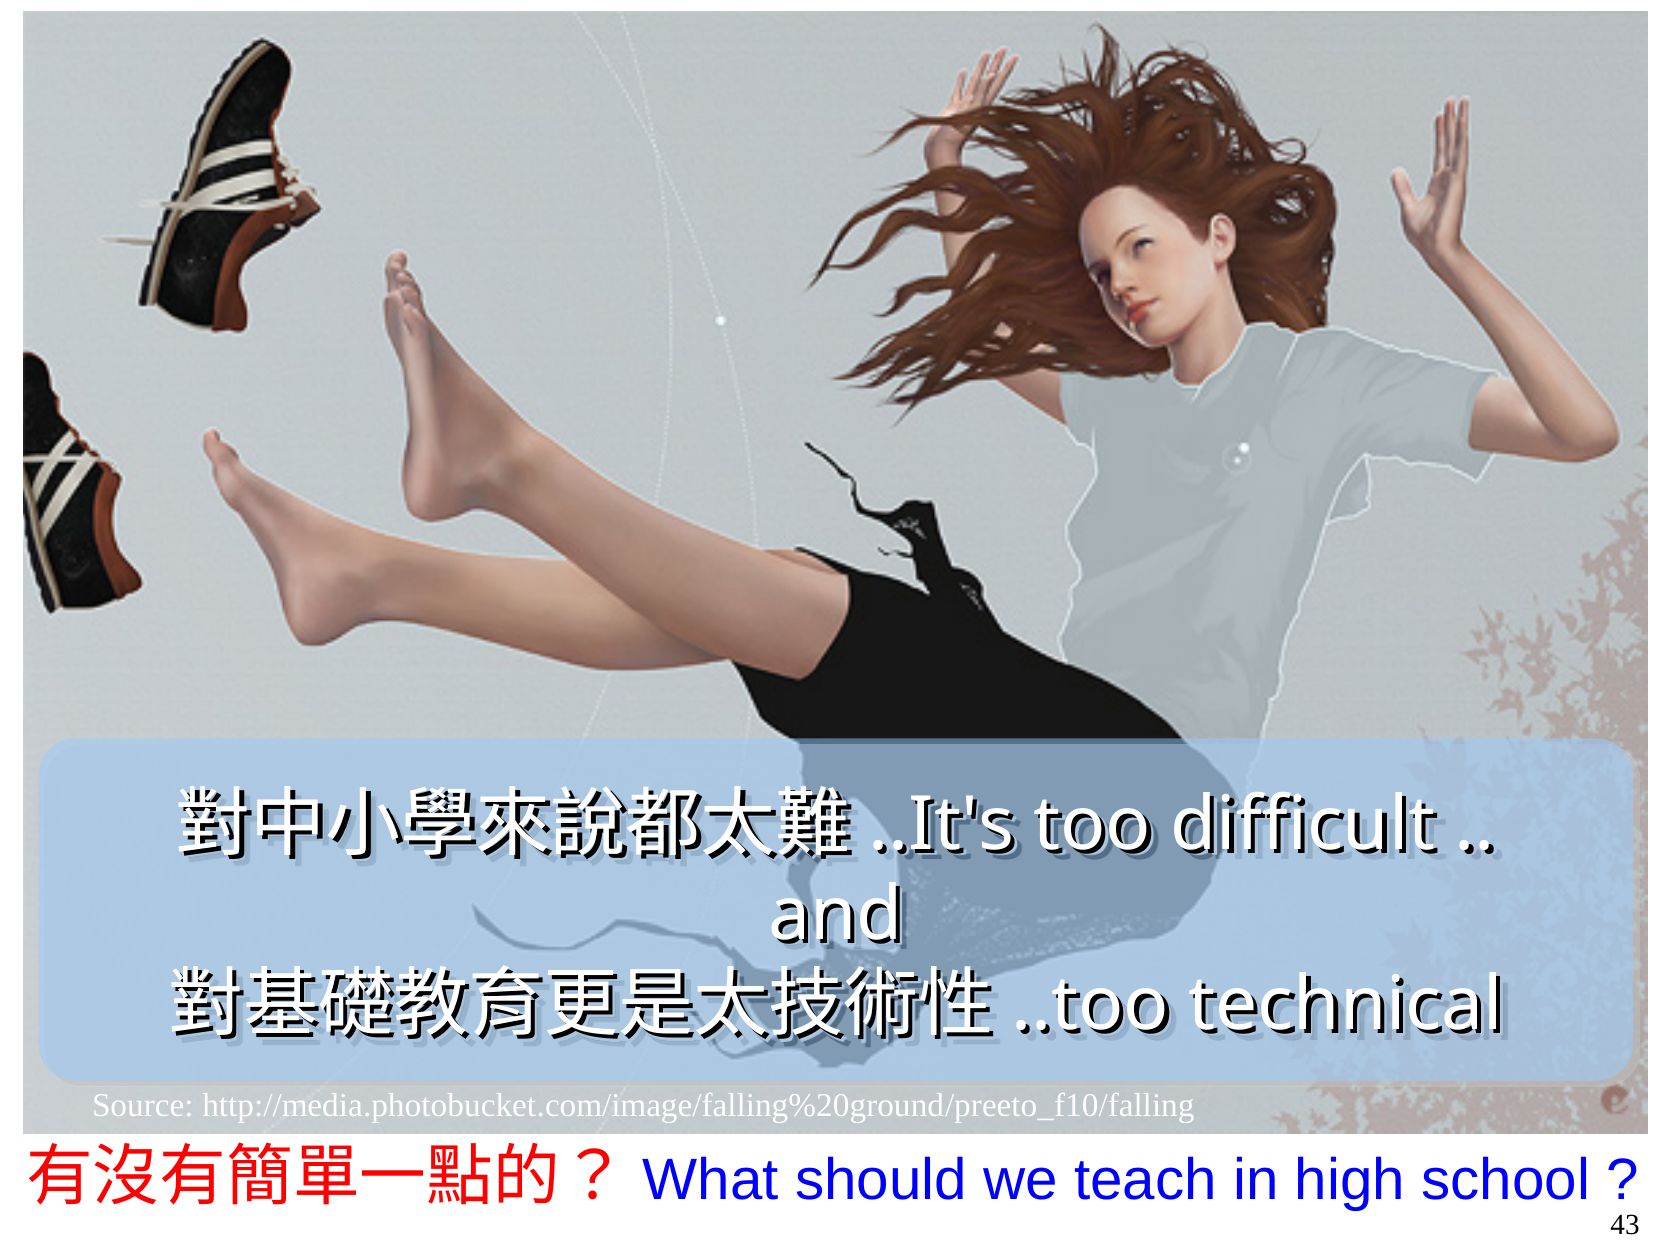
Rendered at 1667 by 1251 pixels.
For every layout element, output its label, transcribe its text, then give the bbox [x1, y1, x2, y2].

text_box 有沒有簡單一點的？What should we teach in high school ? [0, 1125, 1667, 1251]
text_box 對中小學來說都太難..It's too difficult .. and 對基礎教育更是太技術性..too technical [38, 738, 1634, 1081]
picture [23, 11, 1648, 1125]
text_box Source: http://media.photobucket.com/image/falling%20ground/preeto_f10/falling.jpg [52, 1075, 1235, 1131]
